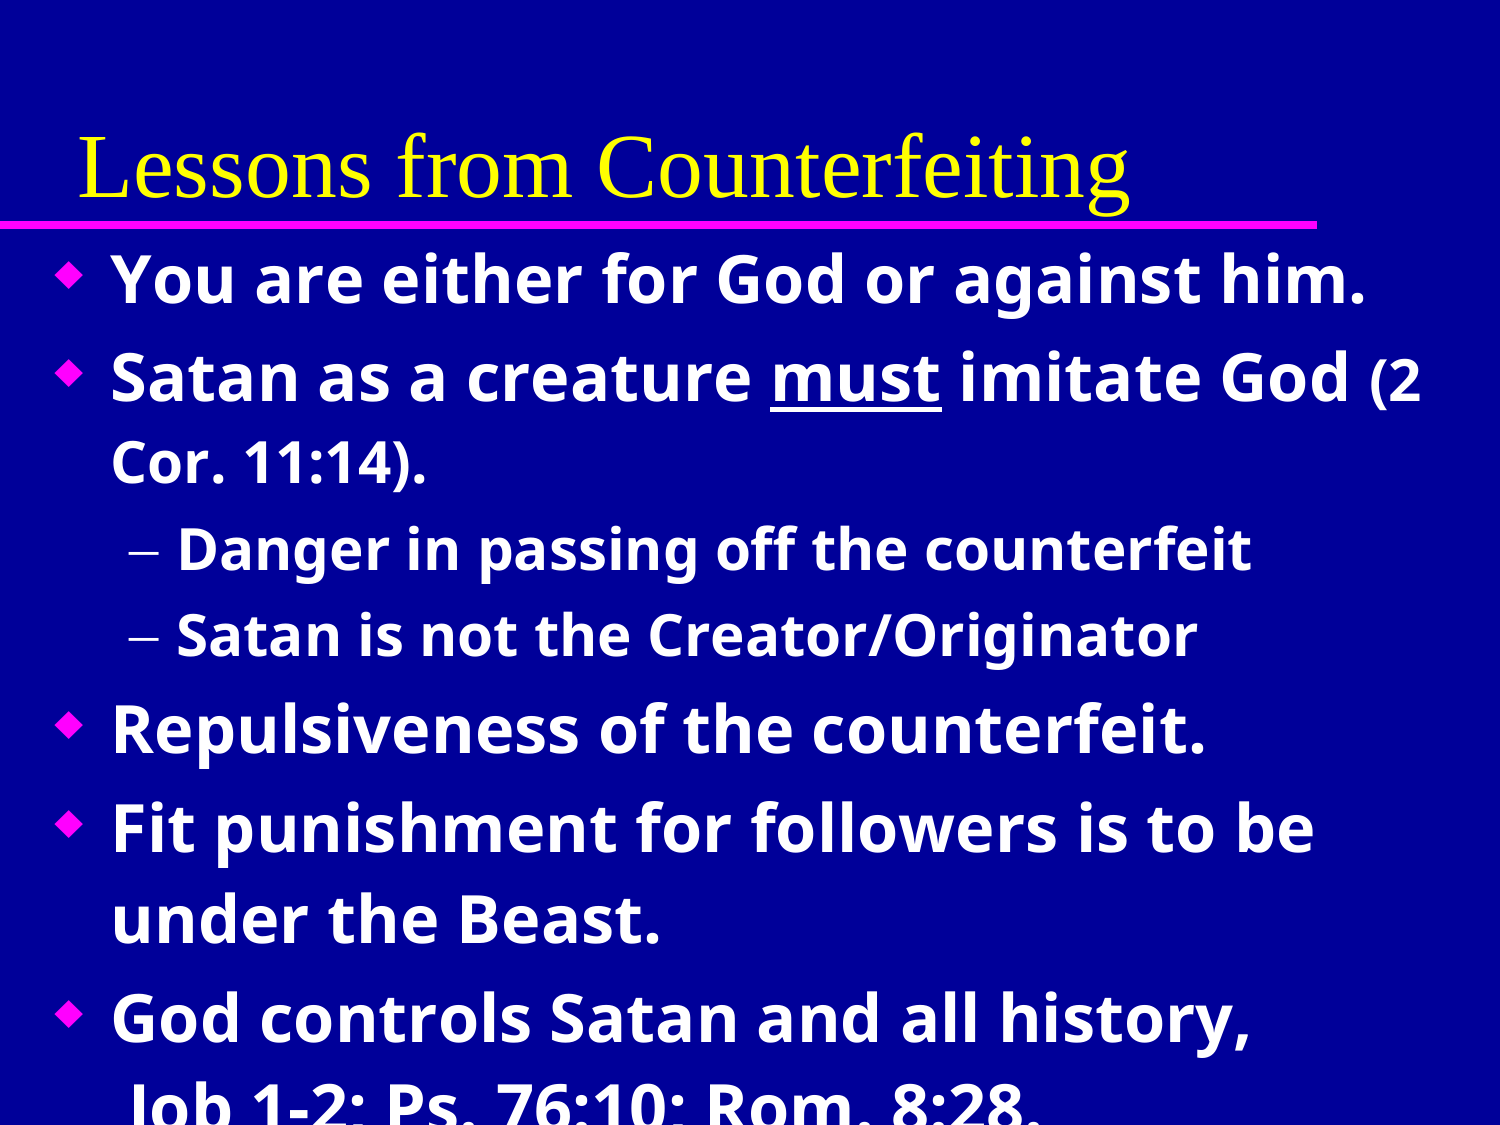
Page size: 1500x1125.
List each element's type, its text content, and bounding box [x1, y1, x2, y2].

list You are either for God or against him. Satan as a creature must imitate God (2 Cor. 11:14). Danger in passing off the counterfeit Satan is not the Creator/Originator Repulsiveness of the counterfeit. Fit punishment for followers is to be under the Beast. God controls Satan and all history, Job 1-2; Ps. 76:10; Rom. 8:28. [39, 224, 1487, 1088]
title Lessons from Counterfeiting [62, 43, 1338, 224]
